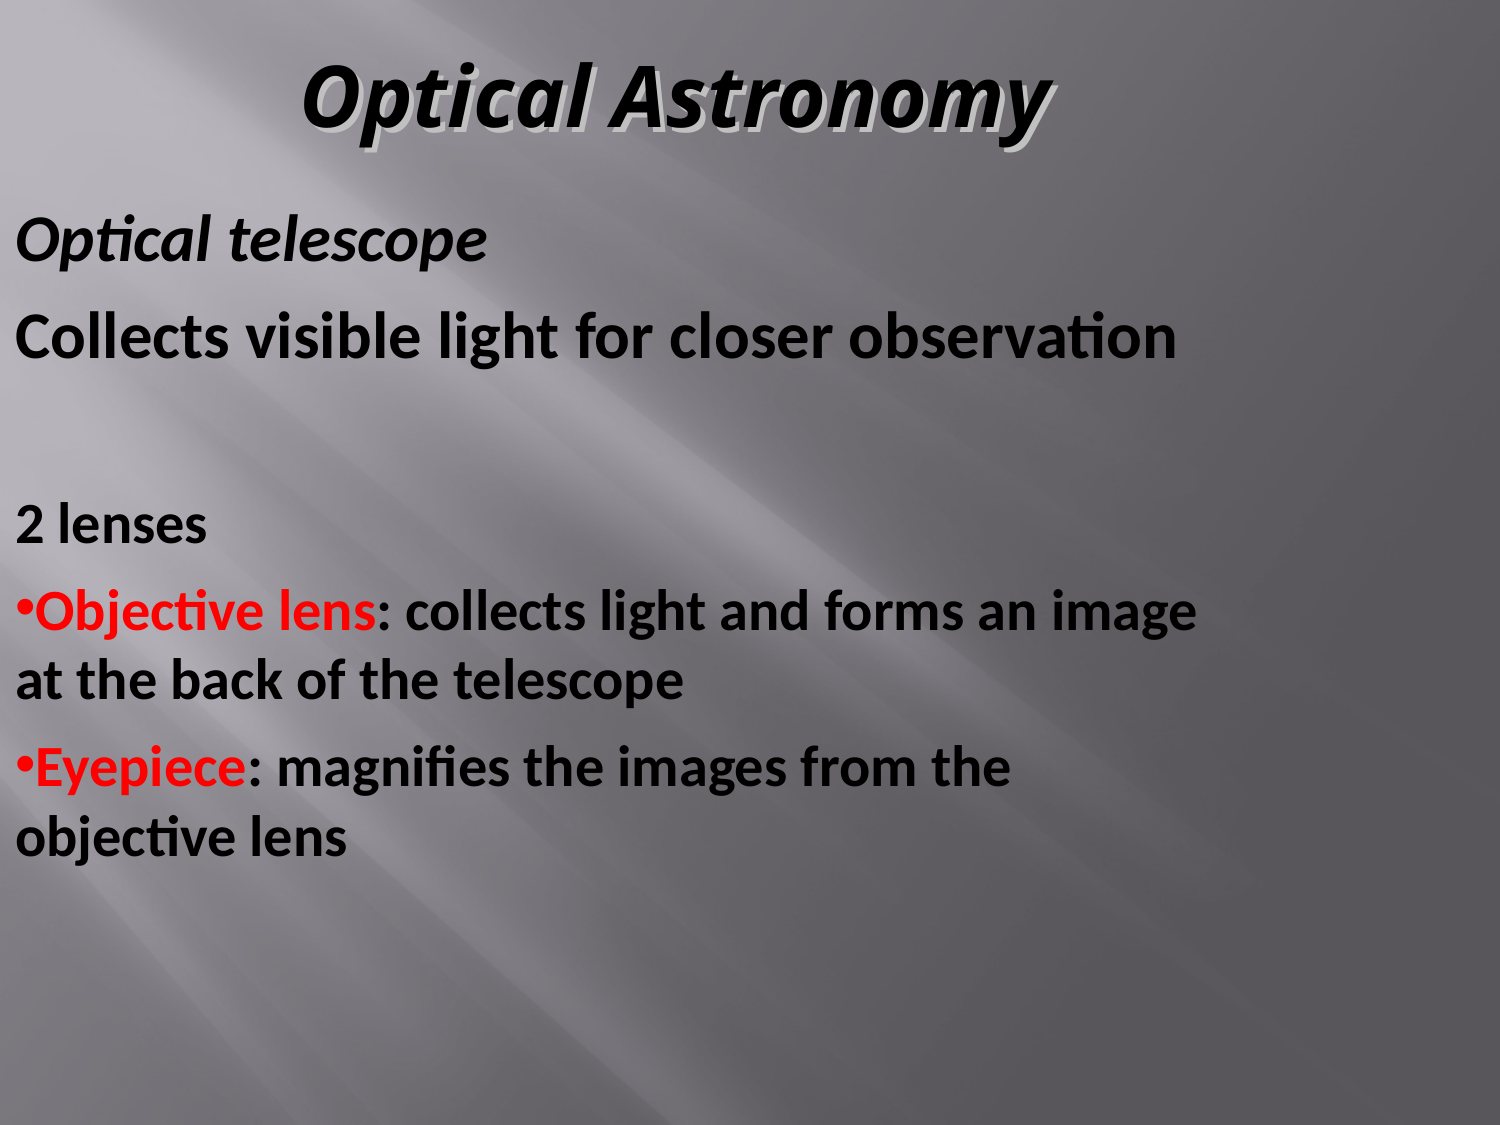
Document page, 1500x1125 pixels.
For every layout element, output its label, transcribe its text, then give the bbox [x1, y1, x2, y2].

title Optical Astronomy [0, 0, 1351, 188]
list Optical telescope Collects visible light for closer observation 2 lenses Objective lens: collects light and forms an image at the back of the telescope Eyepiece: magnifies the images from the objective lens [0, 187, 1238, 1088]
